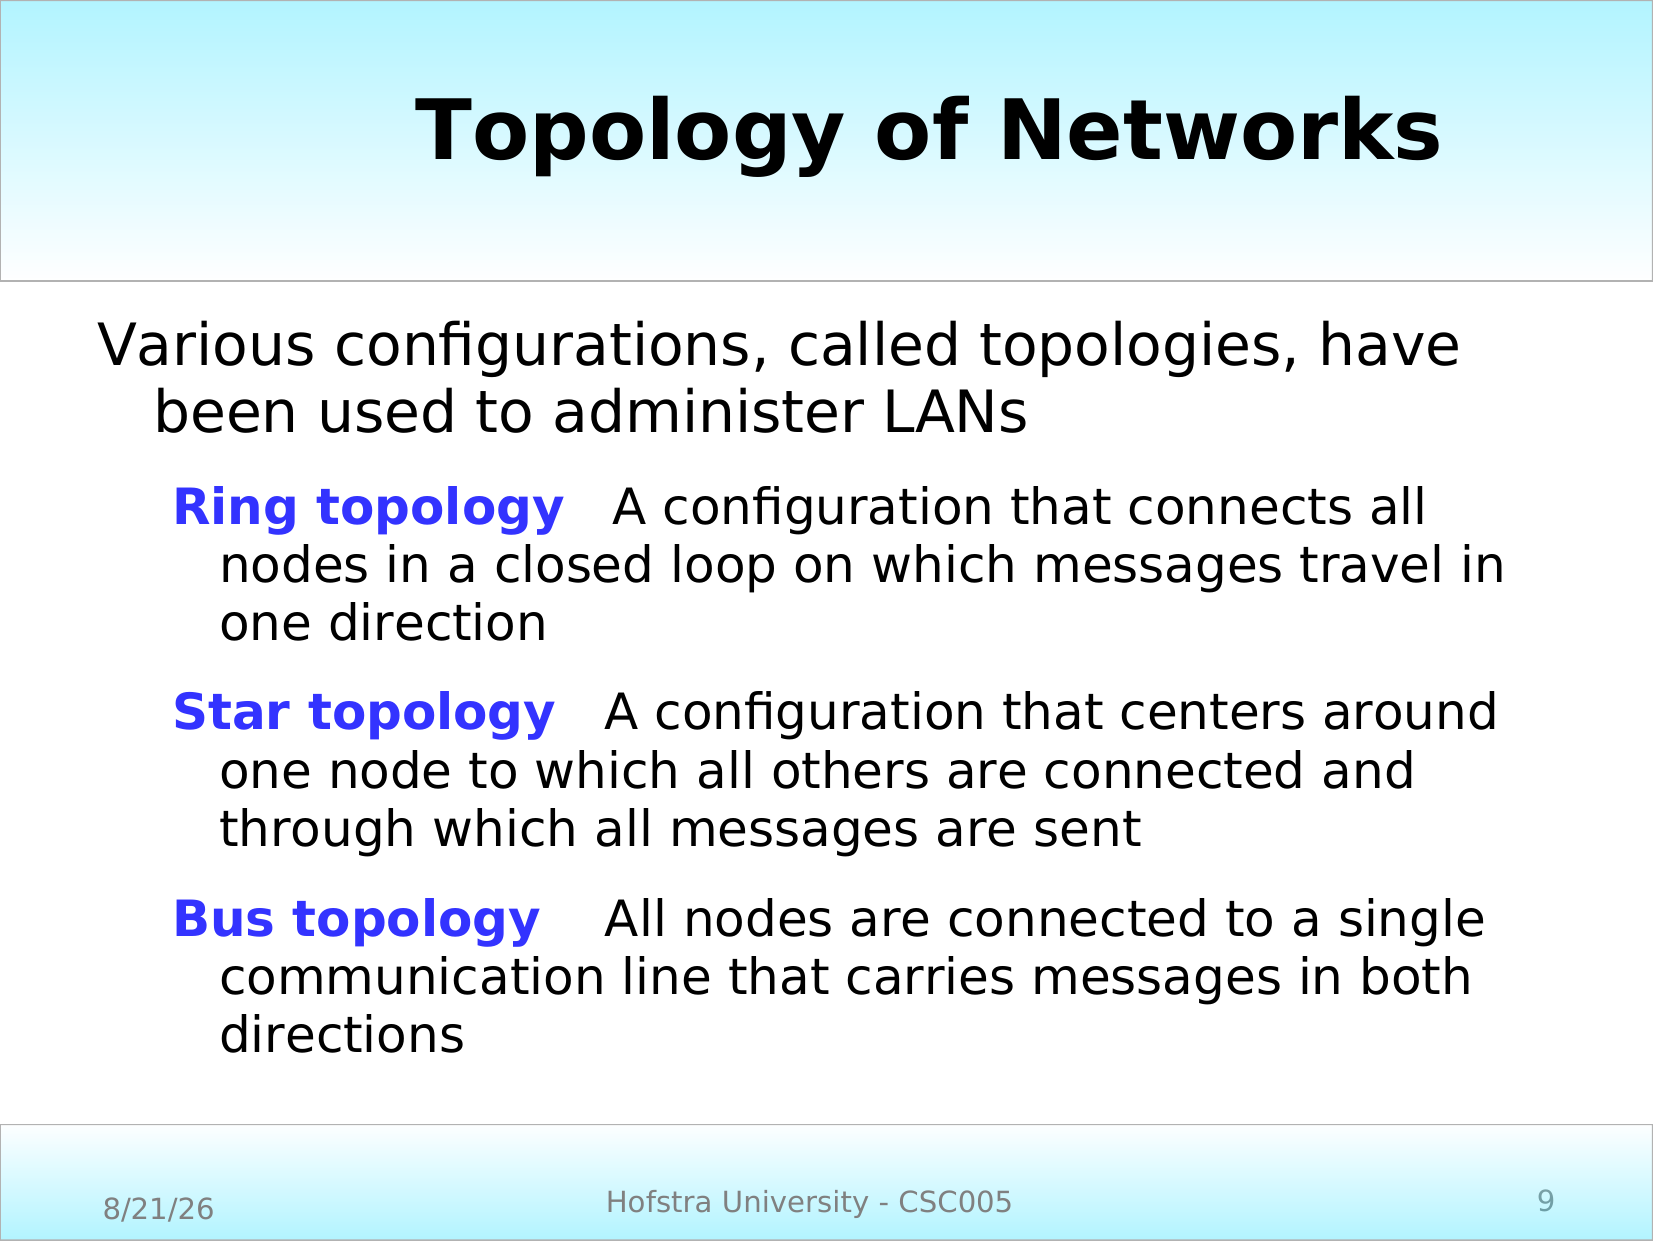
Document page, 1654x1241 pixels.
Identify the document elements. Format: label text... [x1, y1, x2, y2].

title Topology of Networks [247, 27, 1612, 235]
list Various configurations, called topologies, have been used to administer LANs Ring topology A configuration that connects all nodes in a closed loop on which messages travel in one direction Star topology A configuration that centers around one node to which all others are connected and through which all messages are sent Bus topology All nodes are connected to a single communication line that carries messages in both directions [82, 303, 1571, 1240]
